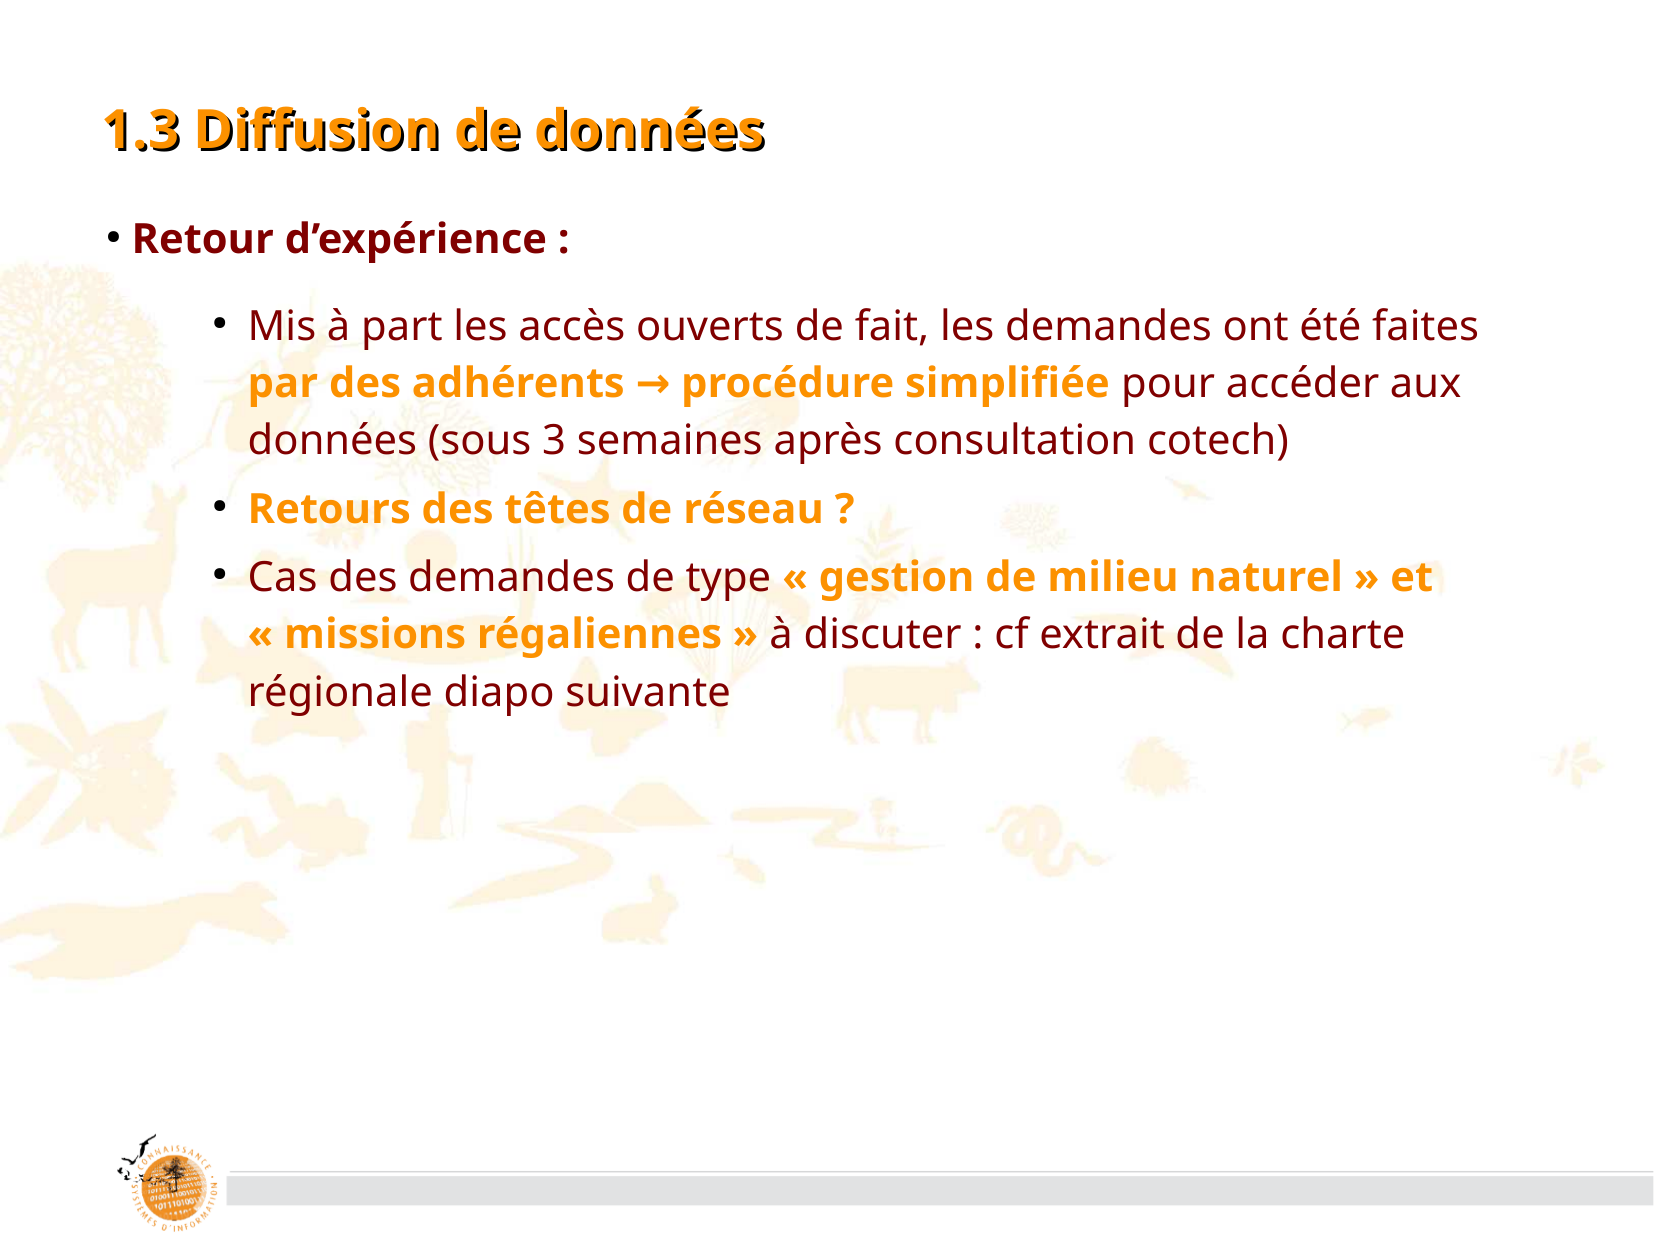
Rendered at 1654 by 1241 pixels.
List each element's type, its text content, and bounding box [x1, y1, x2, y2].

subtitle Retour d’expérience : Mis à part les accès ouverts de fait, les demandes ont été faites par des adhérents → procédure simplifiée pour accéder aux données (sous 3 semaines après consultation cotech) Retours des têtes de réseau ? Cas des demandes de type « gestion de milieu naturel » et « missions régaliennes » à discuter : cf extrait de la charte régionale diapo suivante [106, 248, 1536, 662]
title 1.3 Diffusion de données [82, 49, 1571, 207]
picture [0, 0, 1654, 1241]
